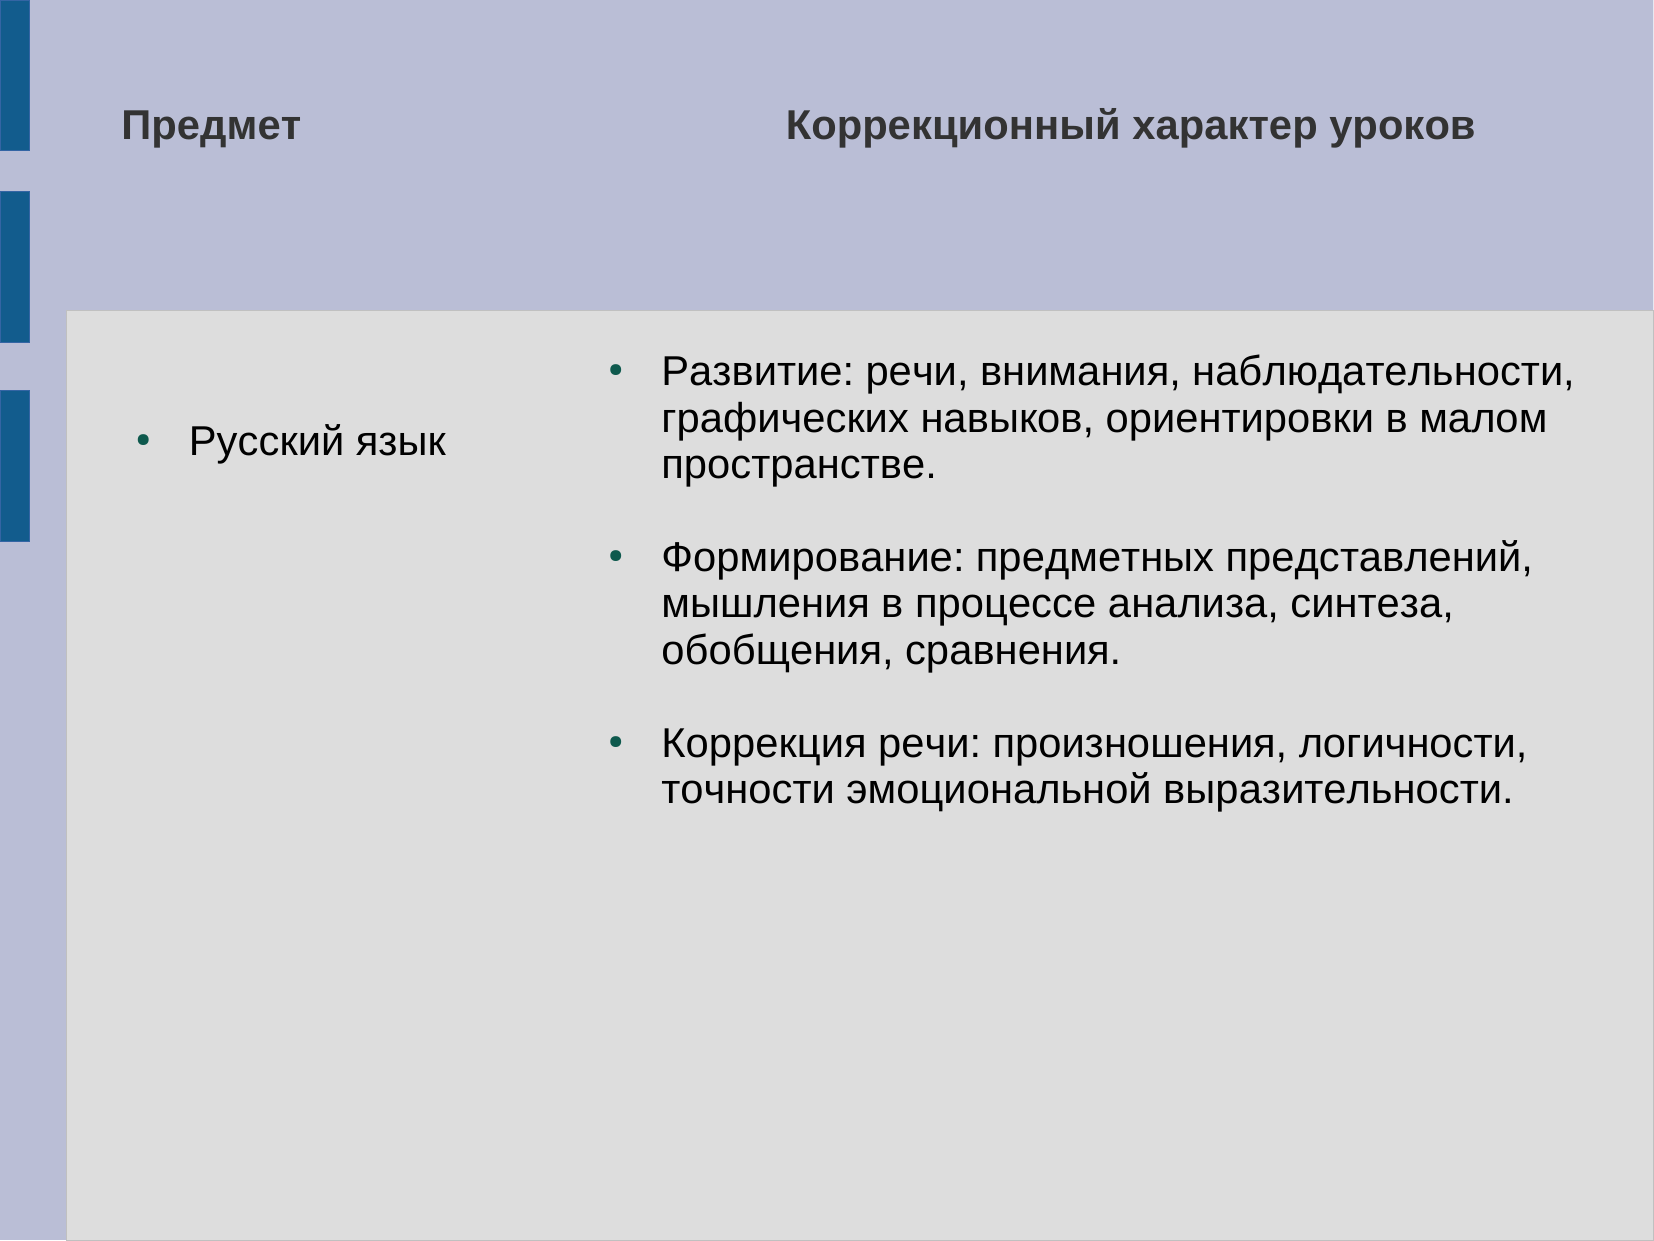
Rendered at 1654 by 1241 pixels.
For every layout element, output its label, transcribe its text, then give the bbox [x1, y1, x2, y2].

list Русский язык [118, 324, 532, 1144]
list Развитие: речи, внимания, наблюдательности, графических навыков, ориентировки в малом пространстве. Формирование: предметных представлений, мышления в процессе анализа, синтеза, обобщения, сравнения. Коррекция речи: произношения, логичности, точности эмоциональной выразительности. [590, 347, 1625, 1152]
title Предмет Коррекционный характер уроков [121, 96, 1534, 199]
